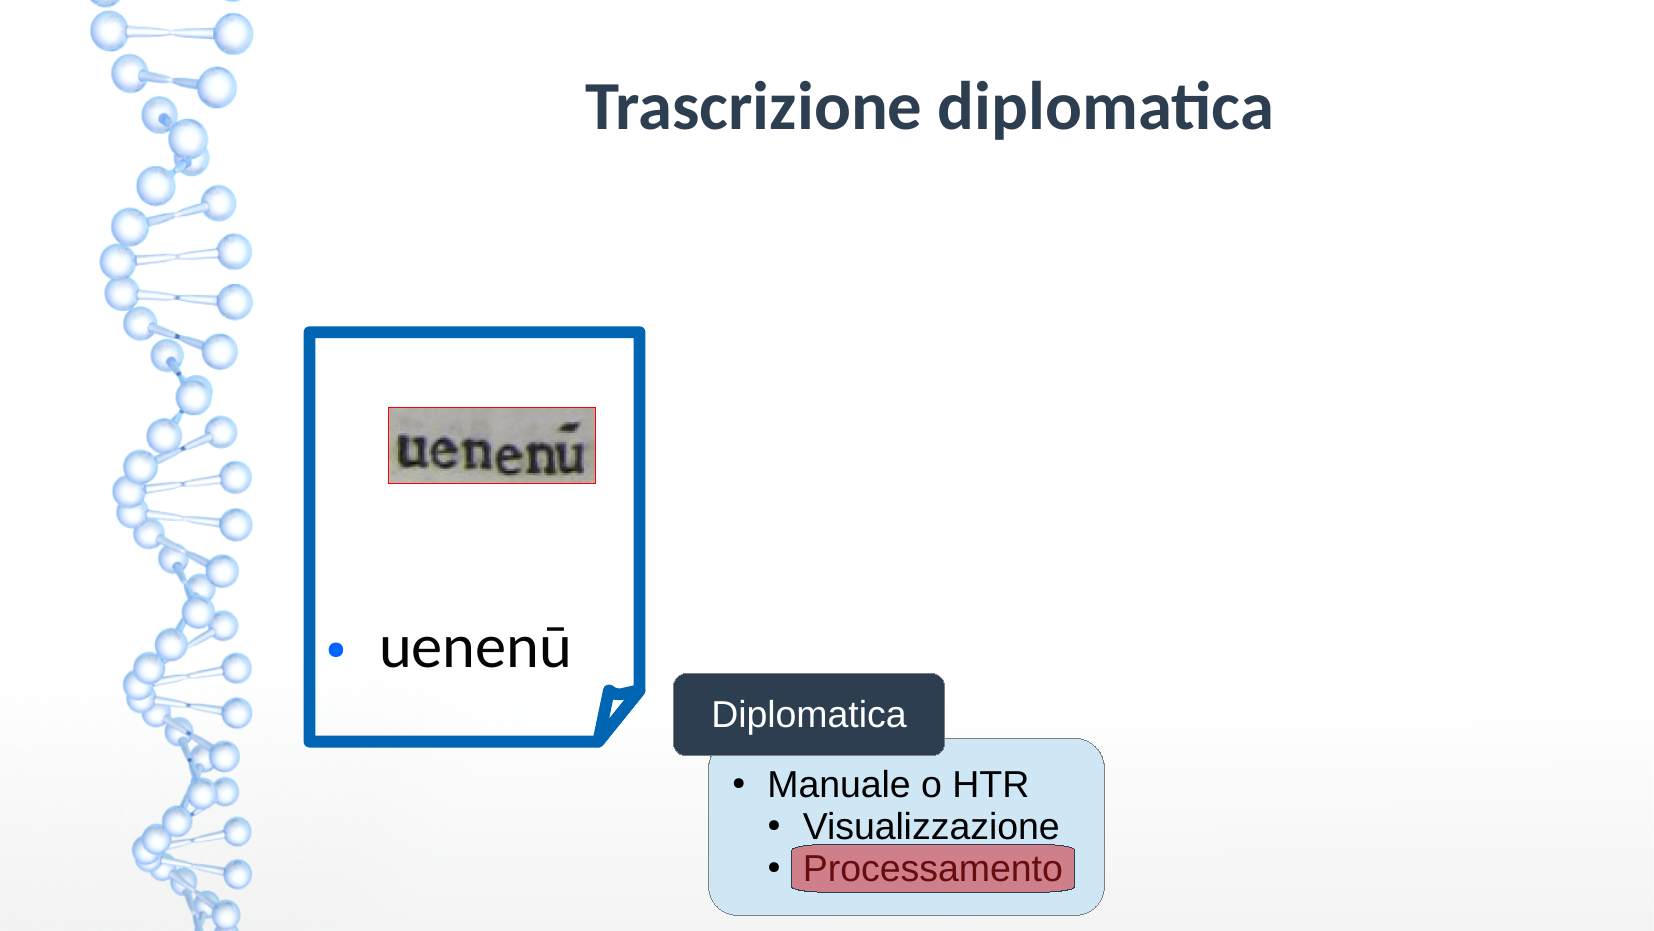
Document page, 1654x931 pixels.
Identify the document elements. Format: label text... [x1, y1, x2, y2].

text_box Manuale o HTR Visualizzazione Processamento [708, 738, 1105, 916]
title Trascrizione diplomatica [265, 35, 1595, 189]
text_box Diplomatica [673, 673, 945, 756]
picture [0, 0, 1654, 931]
text_box [791, 844, 1075, 893]
list uenenū [316, 620, 628, 703]
